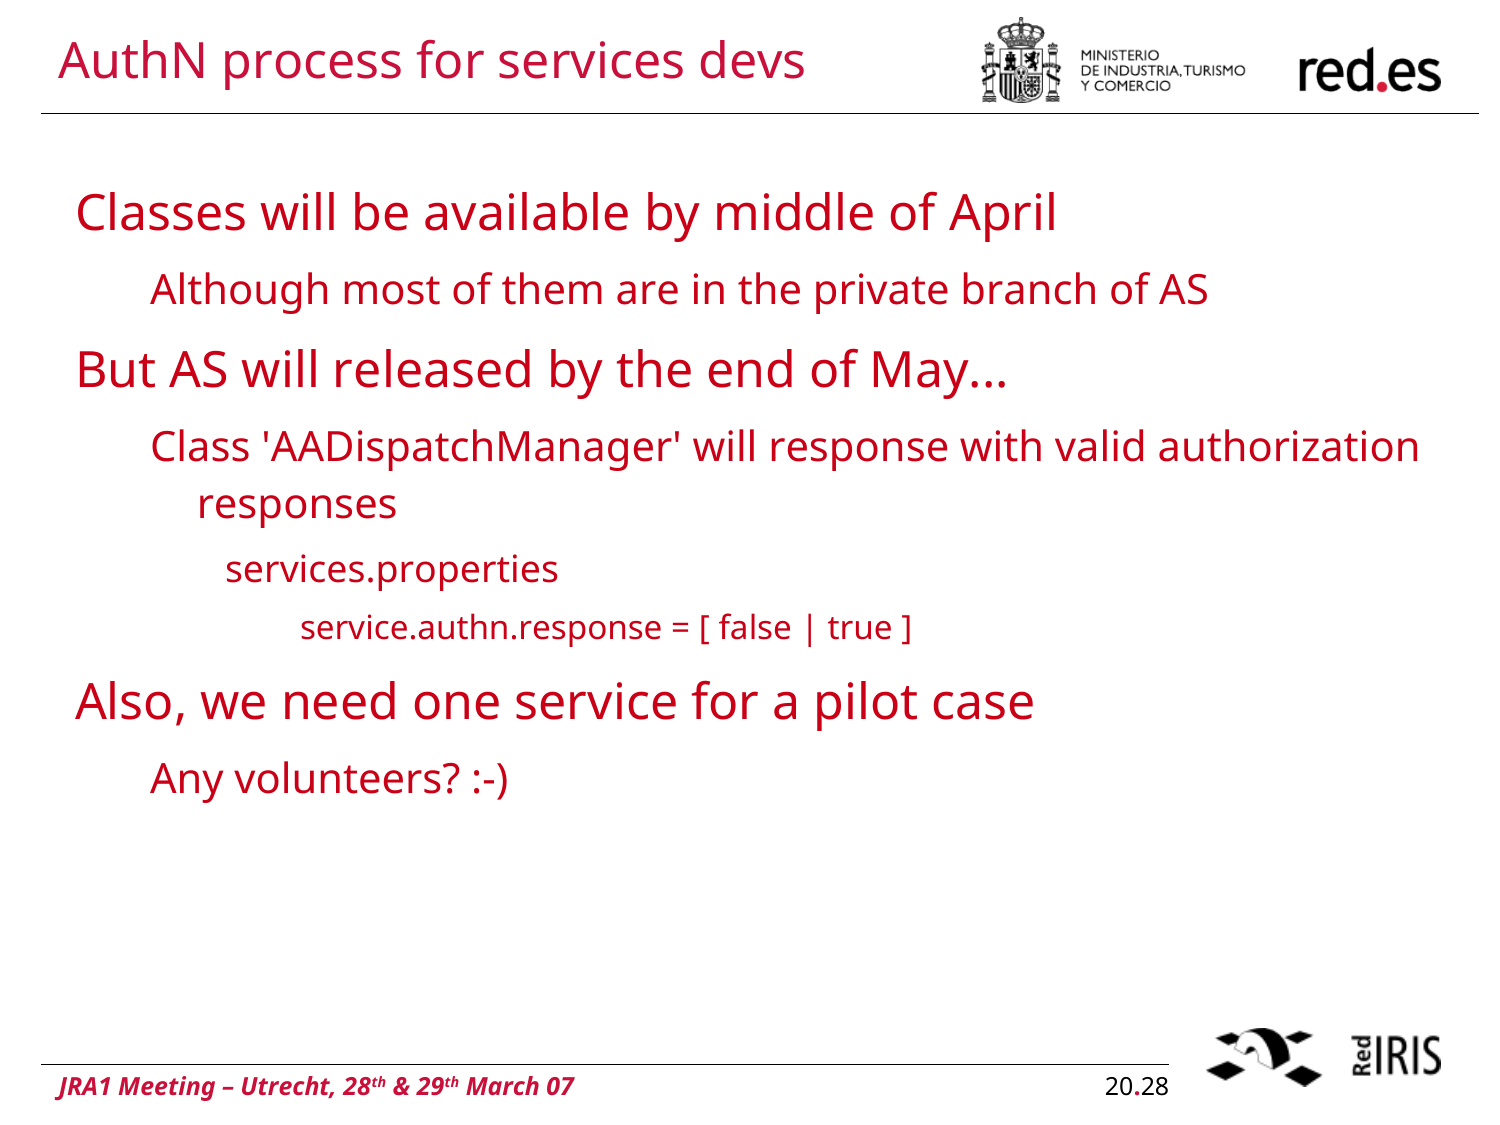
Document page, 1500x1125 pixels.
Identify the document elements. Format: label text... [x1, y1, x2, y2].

picture [981, 17, 1441, 103]
picture [1206, 1028, 1441, 1087]
list Classes will be available by middle of April Although most of them are in the private branch of AS But AS will released by the end of May... Class 'AADispatchManager' will response with valid authorization responses services.properties service.authn.response = [ false | true ] Also, we need one service for a pilot case Any volunteers? :-) [75, 177, 1425, 1009]
title AuthN process for services devs [59, 29, 957, 89]
